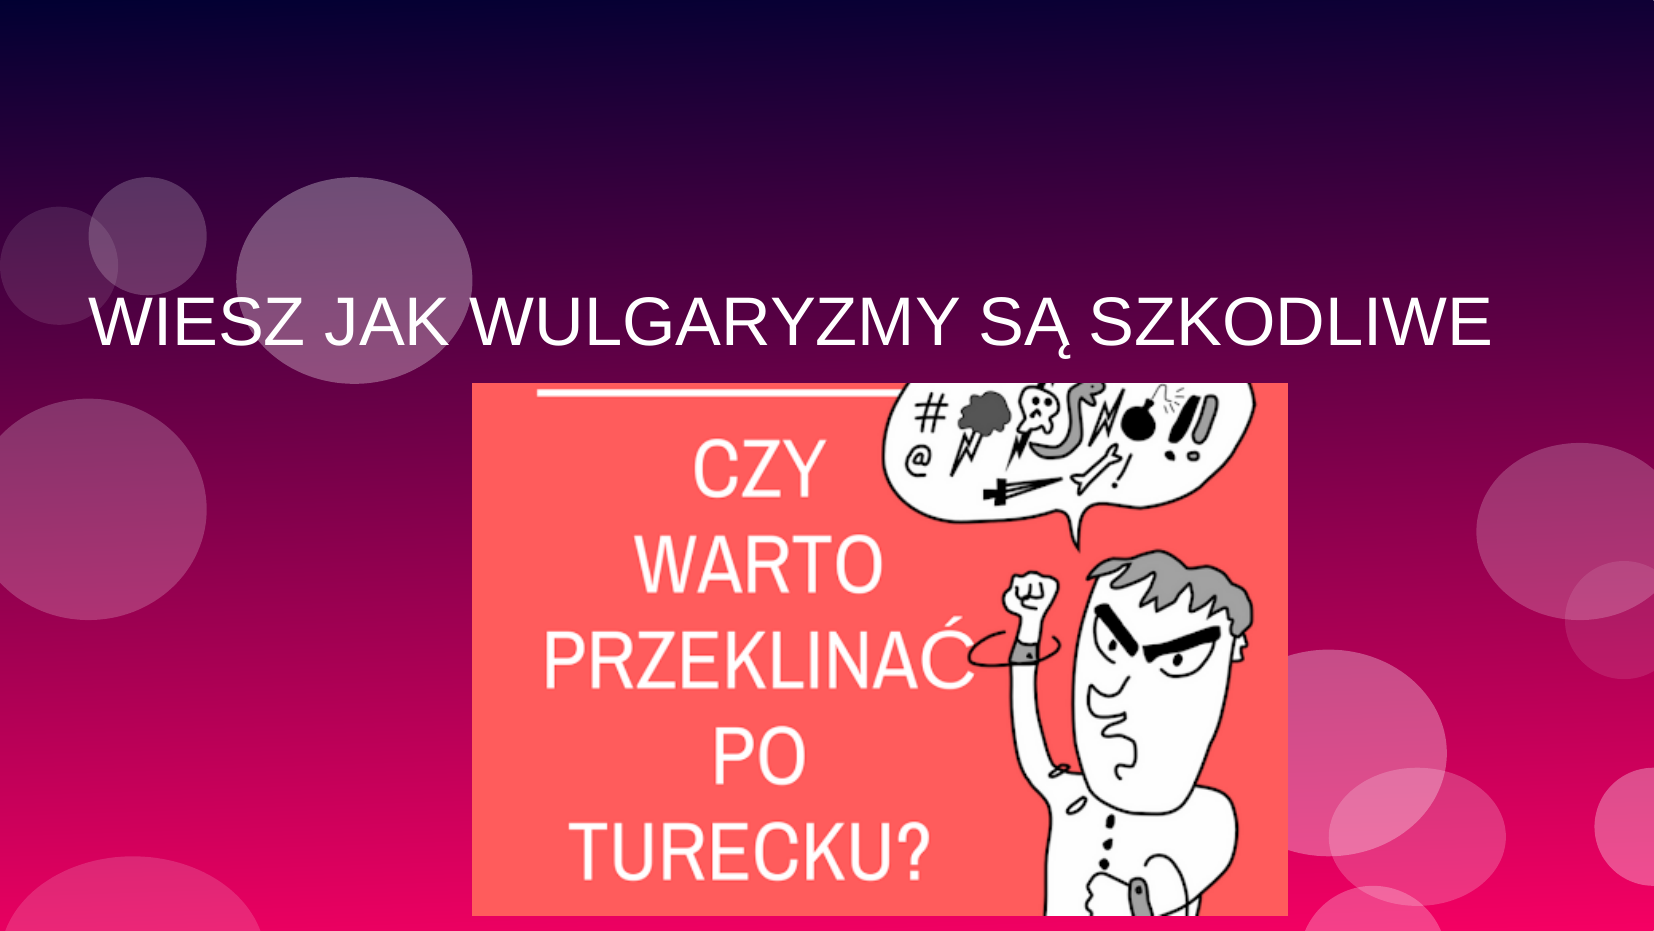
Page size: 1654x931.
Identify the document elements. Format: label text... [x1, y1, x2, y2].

picture [472, 383, 1288, 916]
title WIESZ JAK WULGARYZMY SĄ SZKODLIWE [88, 236, 1565, 399]
